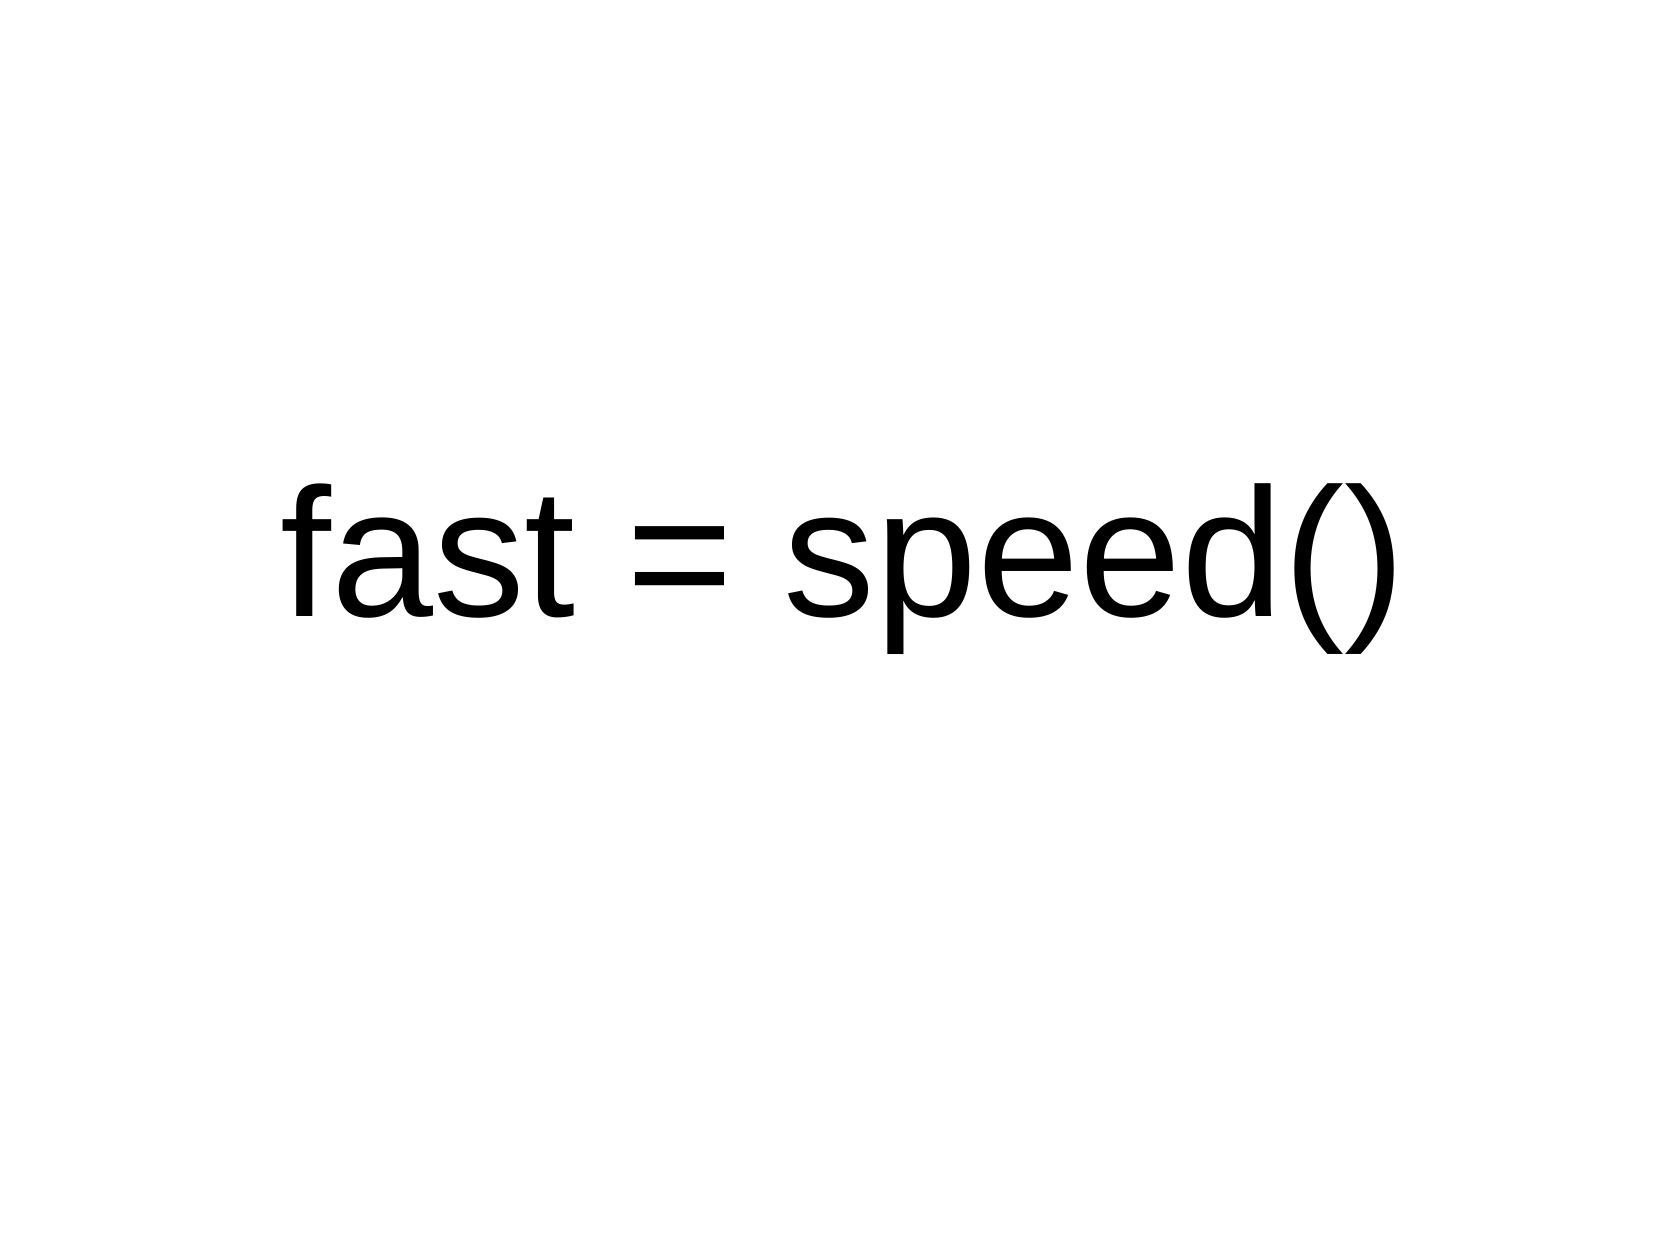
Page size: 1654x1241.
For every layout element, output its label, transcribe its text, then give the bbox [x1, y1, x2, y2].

text_box fast = speed() [265, 442, 1606, 671]
